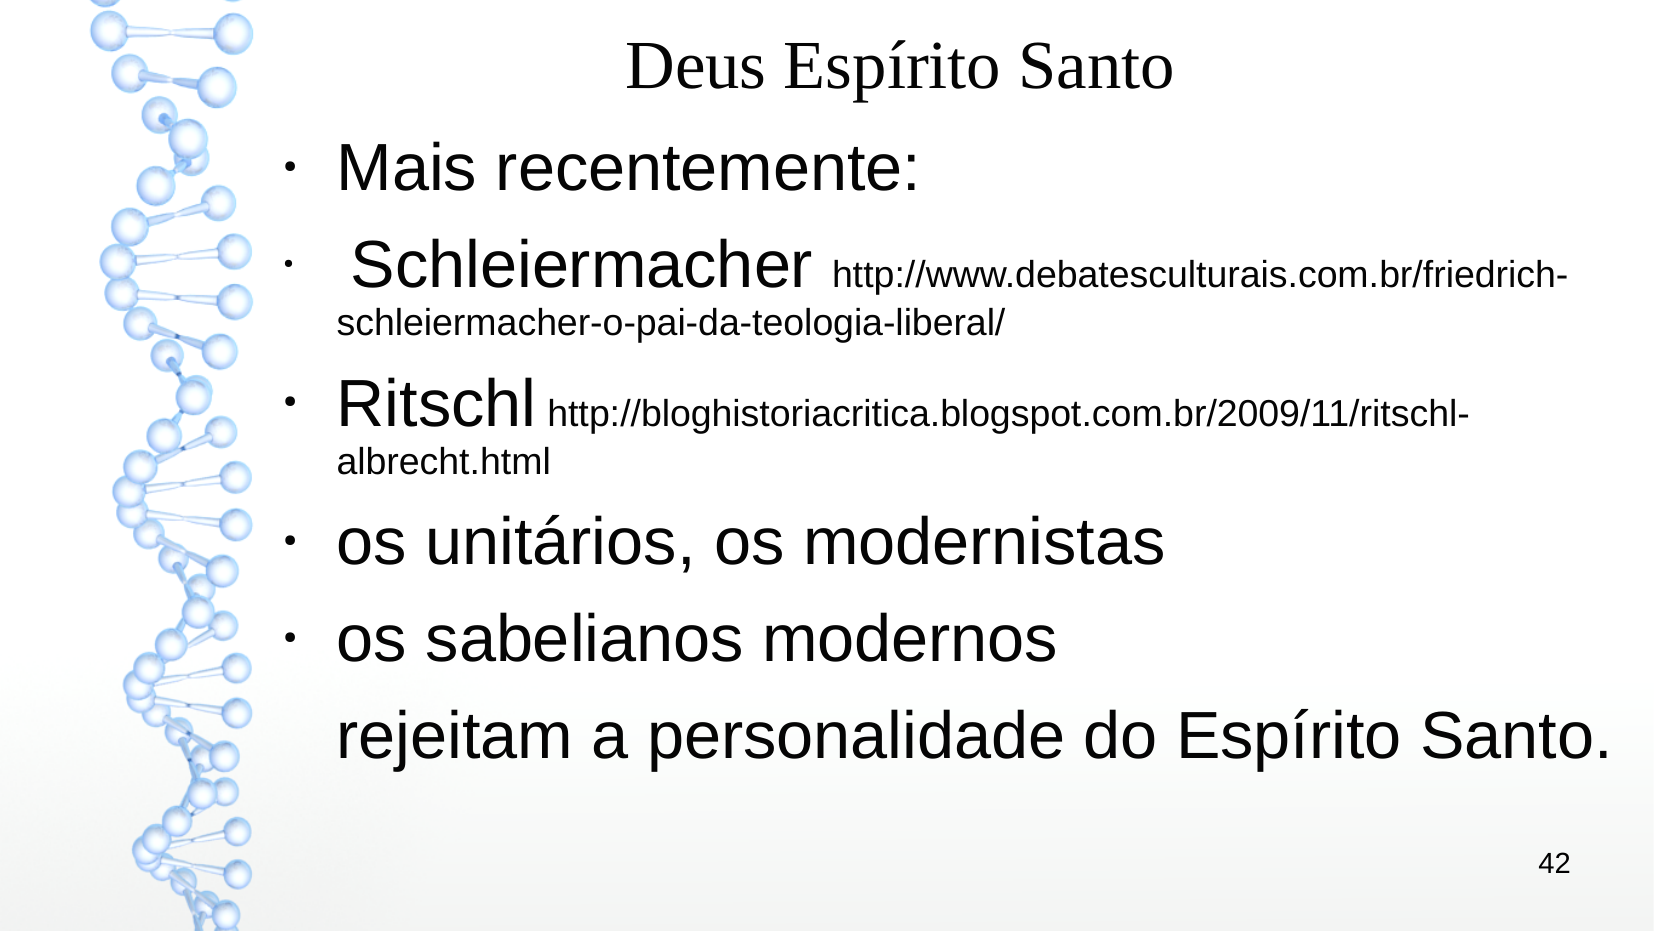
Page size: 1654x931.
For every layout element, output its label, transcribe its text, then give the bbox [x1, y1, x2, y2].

list Mais recentemente: Schleiermacher http://www.debatesculturais.com.br/friedrich-schleiermacher-o-pai-da-teologia-liberal/ Ritschl http://bloghistoriacritica.blogspot.com.br/2009/11/ritschl-albrecht.html os unitários, os modernistas os sabelianos modernos rejeitam a personalidade do Espírito Santo. [265, 129, 1654, 931]
title Deus Espírito Santo [236, 23, 1565, 107]
picture [0, 0, 1654, 931]
